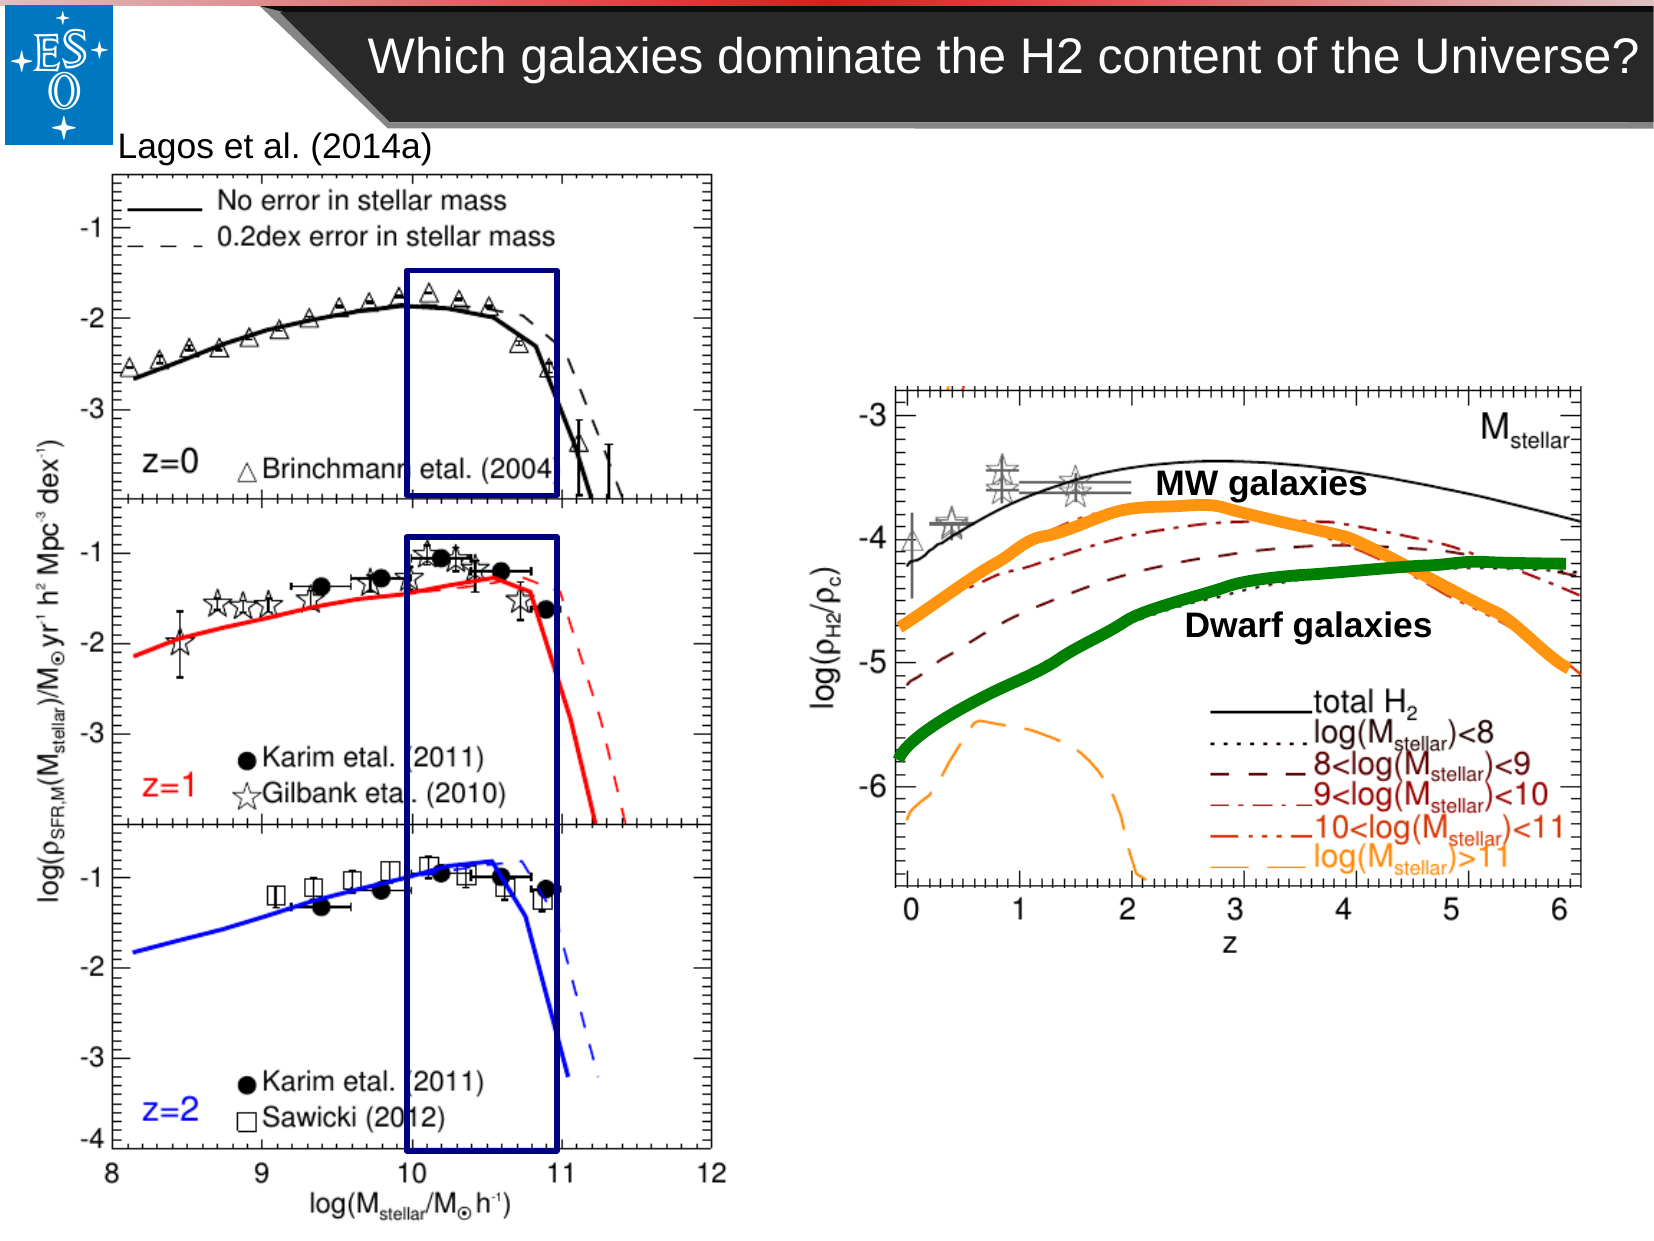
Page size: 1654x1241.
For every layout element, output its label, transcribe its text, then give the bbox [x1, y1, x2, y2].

text_box Lagos et al. (2014a) [102, 119, 853, 174]
text_box Dwarf galaxies [1169, 598, 1497, 653]
picture [7, 154, 747, 1230]
picture [5, 5, 113, 145]
title Which galaxies dominate the H2 content of the Universe? [305, 13, 1641, 100]
text_box MW galaxies [1140, 455, 1444, 511]
picture [894, 894, 1584, 958]
picture [796, 386, 1587, 888]
